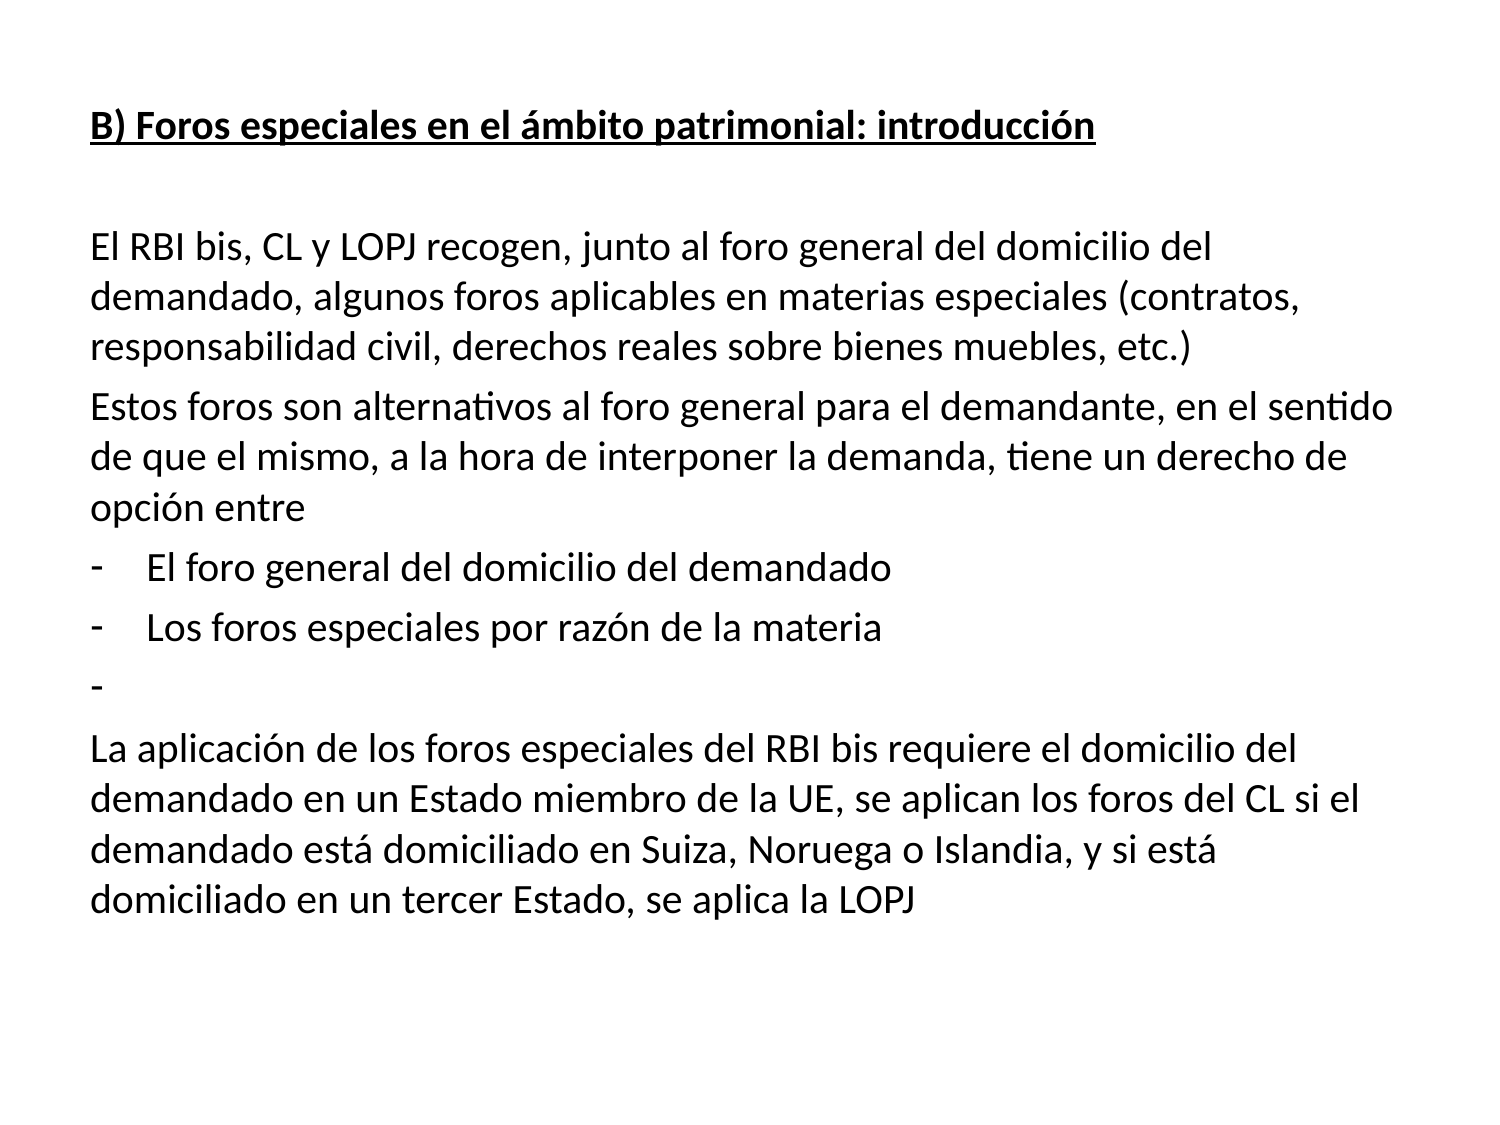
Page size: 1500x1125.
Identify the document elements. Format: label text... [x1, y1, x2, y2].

list B) Foros especiales en el ámbito patrimonial: introducción El RBI bis, CL y LOPJ recogen, junto al foro general del domicilio del demandado, algunos foros aplicables en materias especiales (contratos, responsabilidad civil, derechos reales sobre bienes muebles, etc.) Estos foros son alternativos al foro general para el demandante, en el sentido de que el mismo, a la hora de interponer la demanda, tiene un derecho de opción entre El foro general del domicilio del demandado Los foros especiales por razón de la materia La aplicación de los foros especiales del RBI bis requiere el domicilio del demandado en un Estado miembro de la UE, se aplican los foros del CL si el demandado está domiciliado en Suiza, Noruega o Islandia, y si está domiciliado en un tercer Estado, se aplica la LOPJ [75, 90, 1426, 998]
